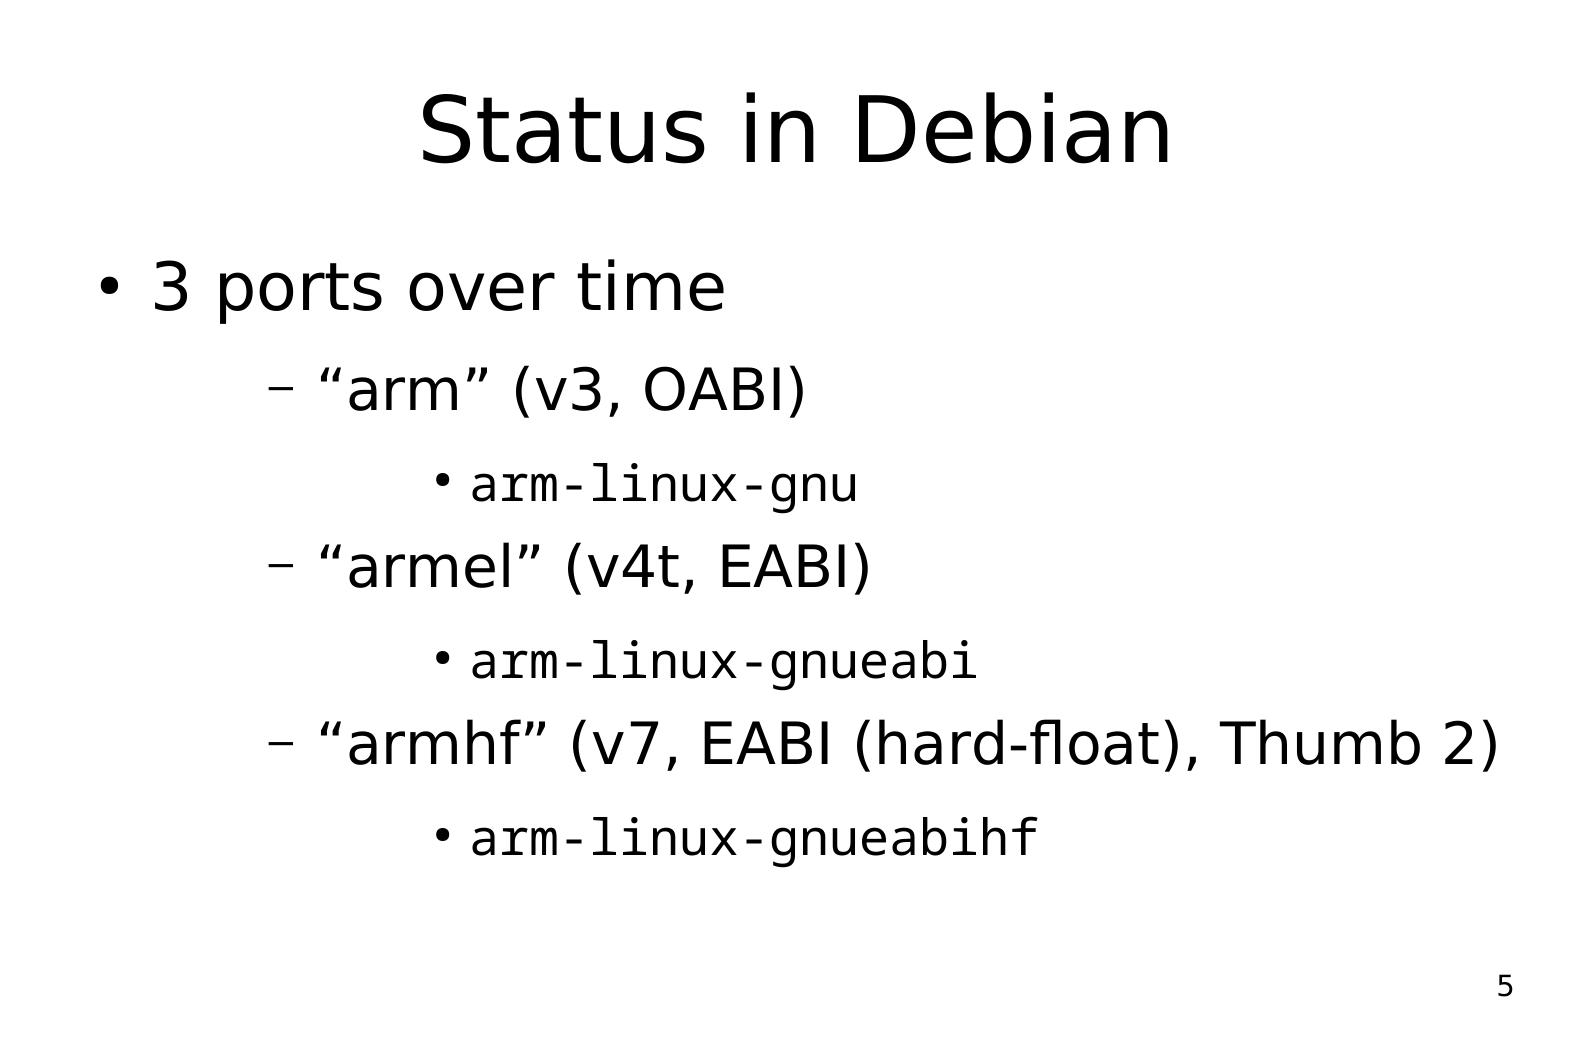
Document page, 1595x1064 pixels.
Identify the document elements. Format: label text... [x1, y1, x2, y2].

list 3 ports over time “arm” (v3, OABI) arm-linux-gnu “armel” (v4t, EABI) arm-linux-gnueabi “armhf” (v7, EABI (hard-float), Thumb 2) arm-linux-gnueabihf [79, 248, 1515, 936]
title Status in Debian [79, 49, 1515, 213]
